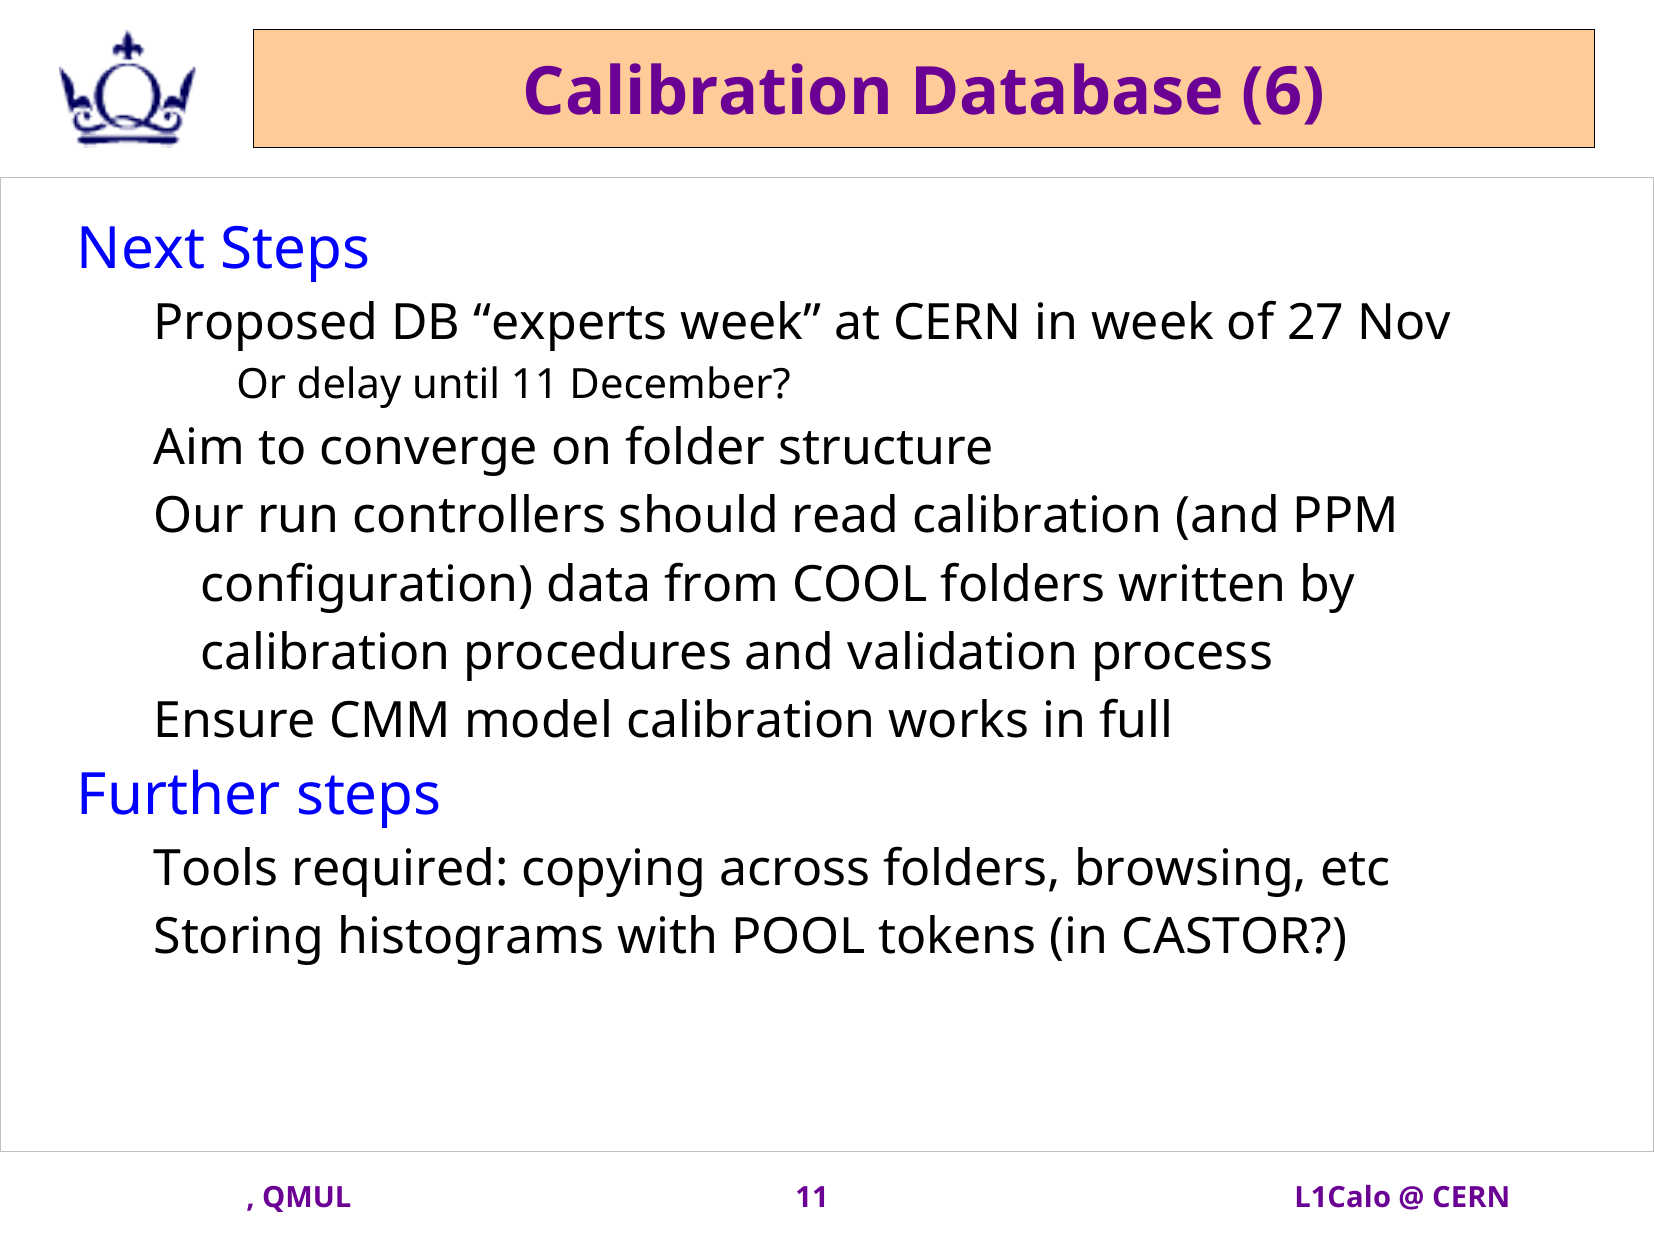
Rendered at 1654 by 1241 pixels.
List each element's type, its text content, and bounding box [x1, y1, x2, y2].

picture [59, 29, 200, 148]
title Calibration Database (6) [253, 29, 1595, 148]
list Next Steps Proposed DB “experts week” at CERN in week of 27 Nov Or delay until 11 December? Aim to converge on folder structure Our run controllers should read calibration (and PPM configuration) data from COOL folders written by calibration procedures and validation process Ensure CMM model calibration works in full Further steps Tools required: copying across folders, browsing, etc Storing histograms with POOL tokens (in CASTOR?) [59, 206, 1603, 1127]
